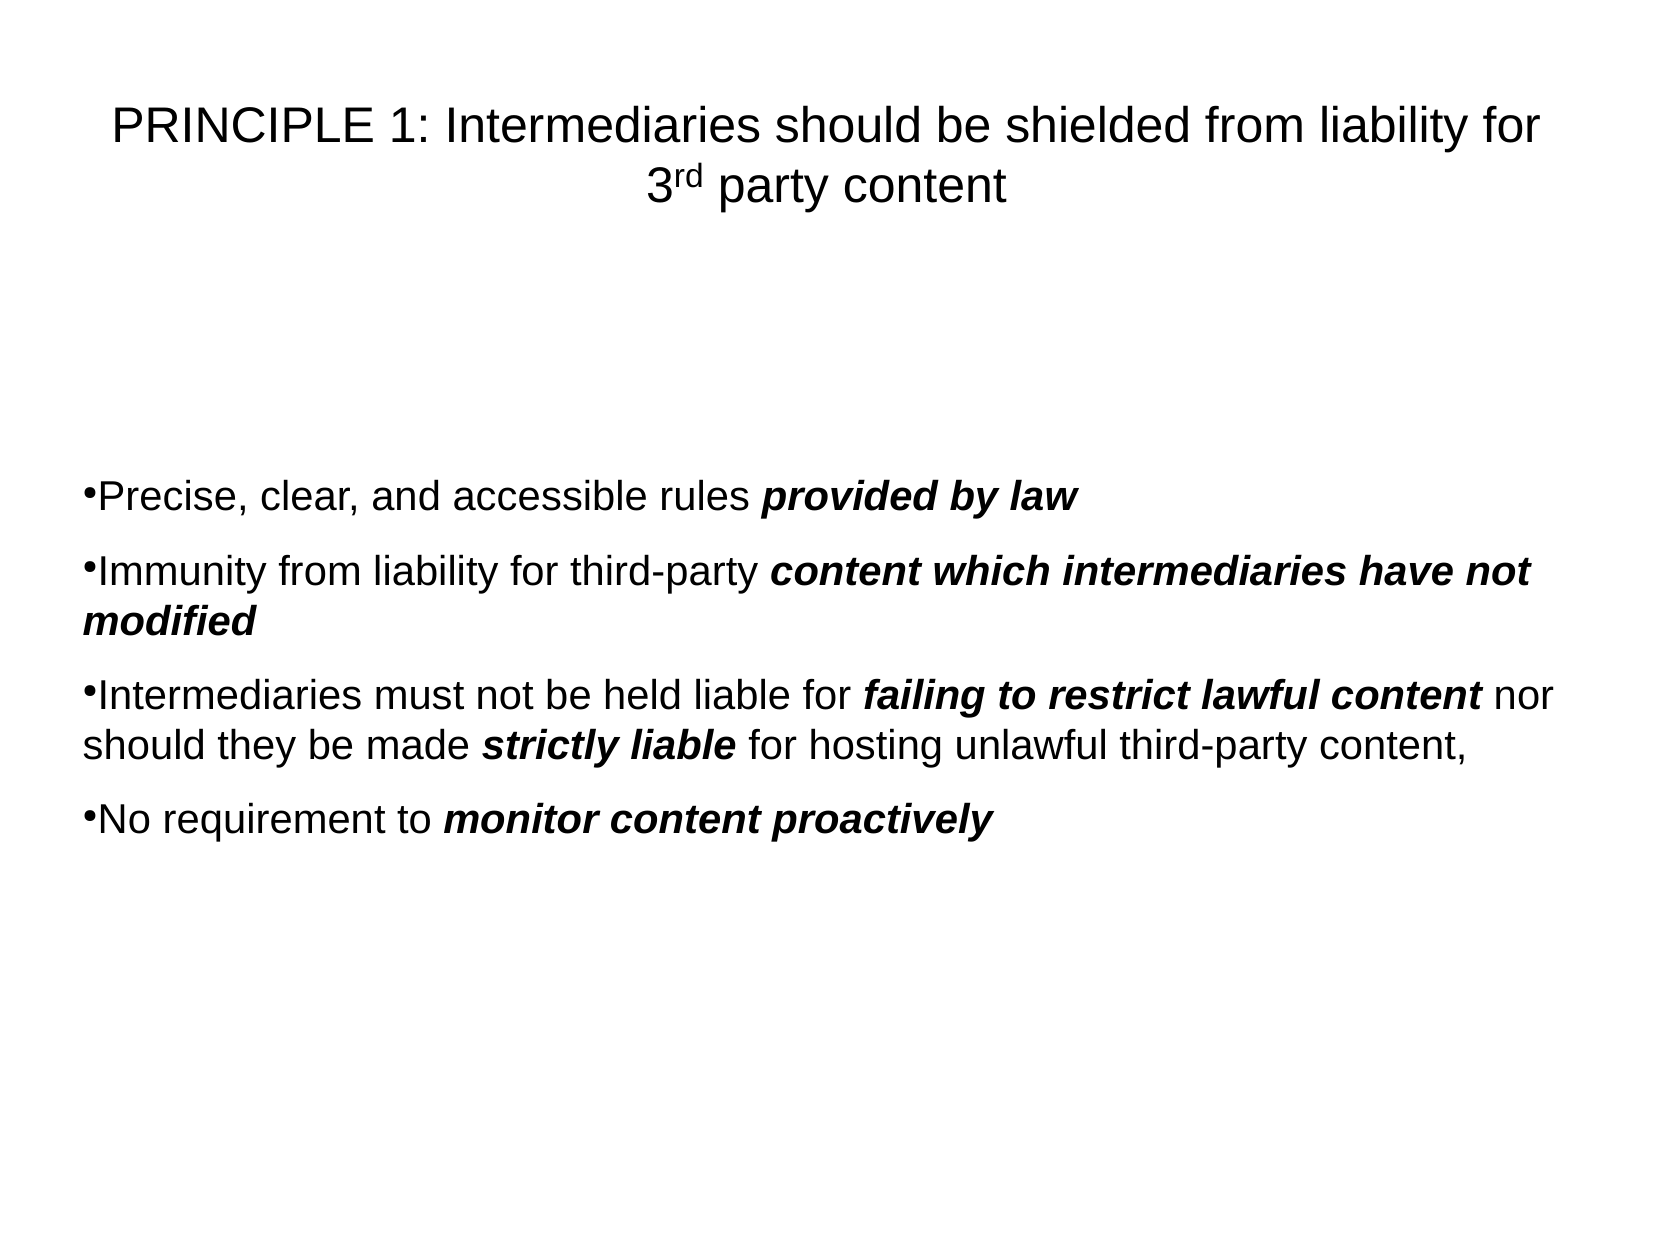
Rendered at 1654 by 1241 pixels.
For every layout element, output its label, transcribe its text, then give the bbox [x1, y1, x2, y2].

title PRINCIPLE 1: Intermediaries should be shielded from liability for 3rd party content [82, 49, 1571, 257]
subtitle Precise, clear, and accessible rules provided by law Immunity from liability for third-party content which intermediaries have not modified Intermediaries must not be held liable for failing to restrict lawful content nor should they be made strictly liable for hosting unlawful third-party content, No requirement to monitor content proactively [82, 290, 1571, 1010]
